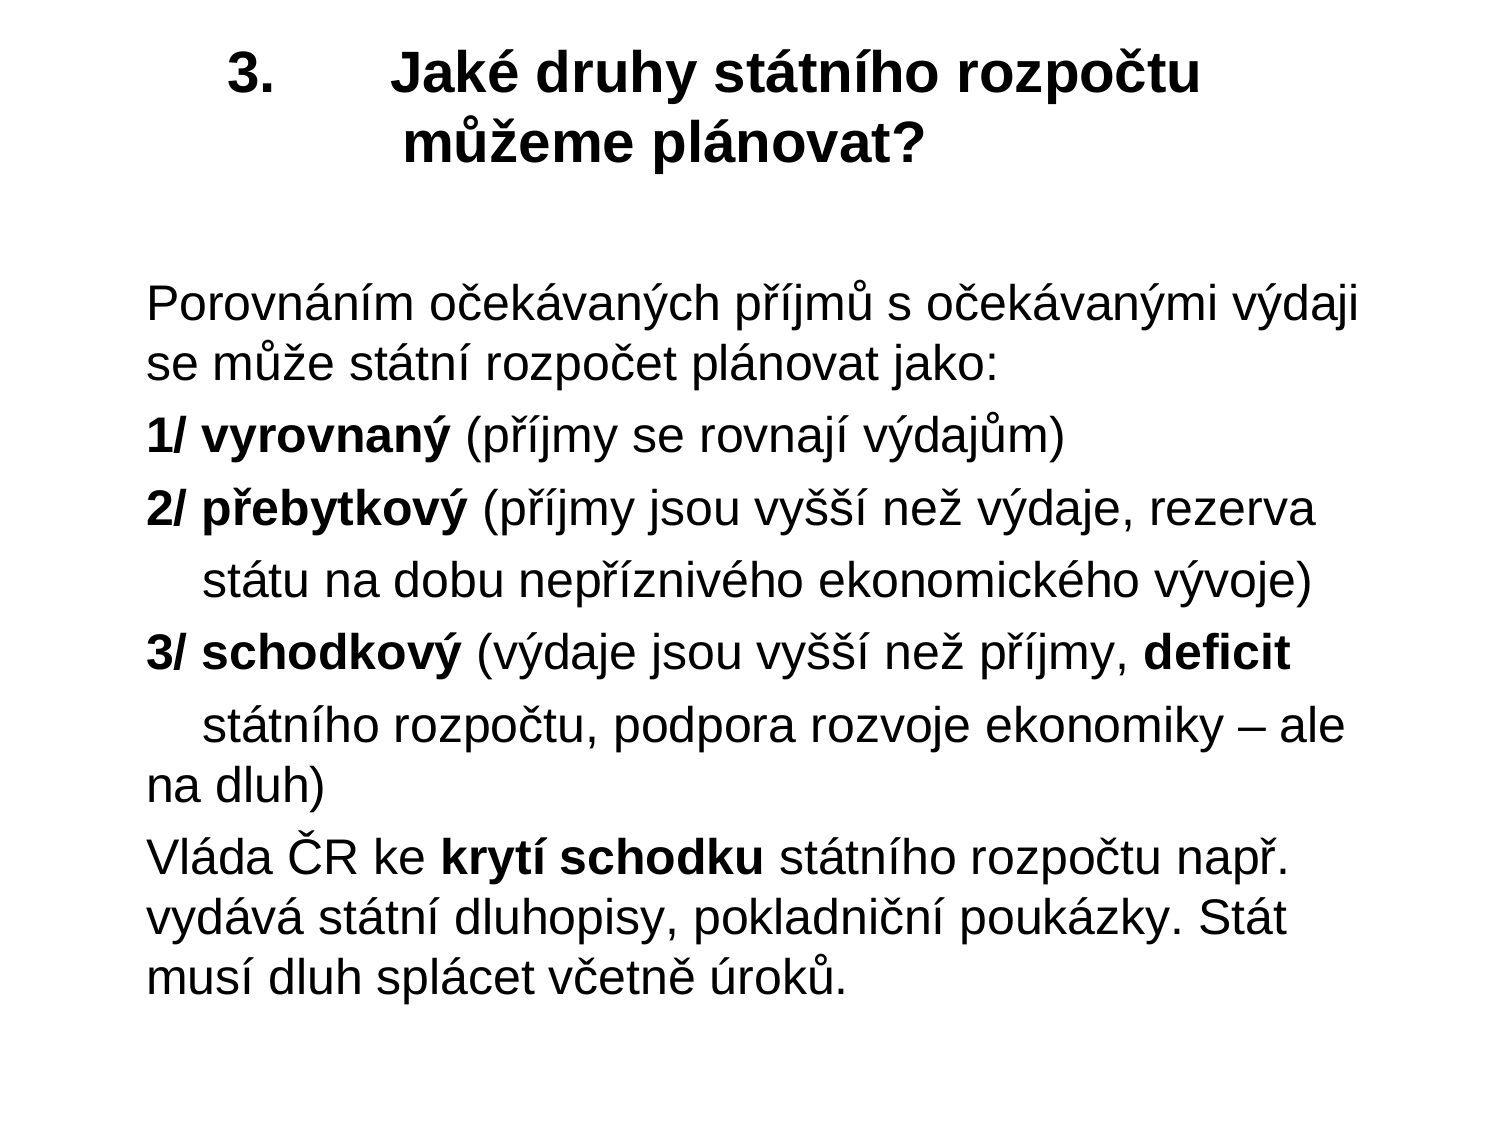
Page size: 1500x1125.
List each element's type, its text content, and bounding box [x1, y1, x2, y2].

list Porovnáním očekávaných příjmů s očekávanými výdaji se může státní rozpočet plánovat jako: 1/ vyrovnaný (příjmy se rovnají výdajům) 2/ přebytkový (příjmy jsou vyšší než výdaje, rezerva státu na dobu nepříznivého ekonomického vývoje) 3/ schodkový (výdaje jsou vyšší než příjmy, deficit státního rozpočtu, podpora rozvoje ekonomiky – ale na dluh) Vláda ČR ke krytí schodku státního rozpočtu např. vydává státní dluhopisy, pokladniční poukázky. Stát musí dluh splácet včetně úroků. [75, 262, 1426, 1125]
title 3. Jaké druhy státního rozpočtu můžeme plánovat? [75, 26, 1426, 252]
